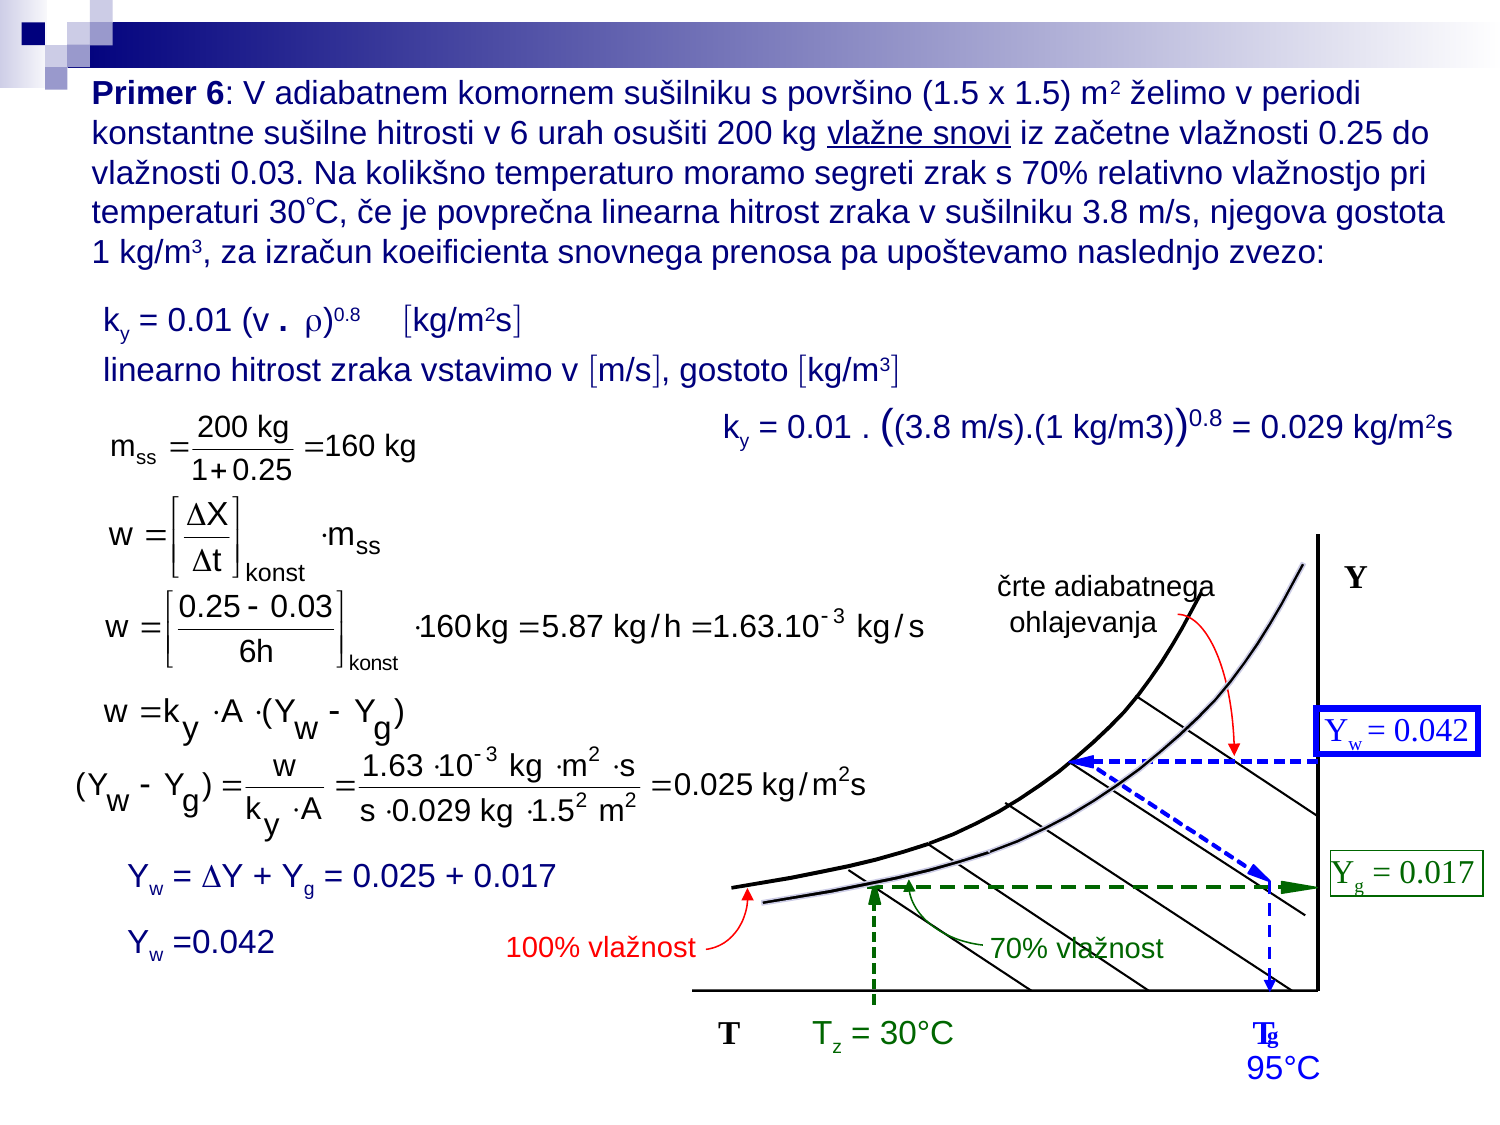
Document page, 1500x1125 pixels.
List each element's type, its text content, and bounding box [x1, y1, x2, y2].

text_box [1316, 534, 1320, 708]
text_box 100% vlažnost [609, 928, 697, 964]
text_box Yg = 0.017 [1330, 850, 1484, 896]
text_box [761, 562, 1306, 911]
text_box [1254, 885, 1268, 889]
text_box [1135, 793, 1144, 801]
text_box [916, 885, 931, 889]
chart [73, 691, 869, 847]
text_box [1136, 617, 1190, 696]
text_box [1109, 885, 1124, 889]
text_box [892, 885, 905, 889]
text_box ky = 0.01 . ((3.8 m/s).(1 kg/m3))0.8 = 0.029 kg/m2s [708, 389, 1468, 459]
text_box ky = 0.01 (v .)0.8 kg/m2s linearno hitrost zraka vstavimo v m/s, gostoto kg/m3 [88, 290, 1152, 396]
text_box [1013, 885, 1027, 889]
text_box [1182, 885, 1197, 889]
text_box črte adiabatnega [997, 566, 1224, 602]
text_box [692, 979, 1029, 992]
text_box Yw = 0.042 [1316, 708, 1478, 755]
text_box [988, 885, 1003, 889]
text_box g [1267, 1021, 1279, 1038]
text_box [1206, 885, 1220, 889]
text_box [1187, 602, 1199, 616]
text_box [1186, 826, 1196, 834]
text_box [964, 885, 979, 889]
text_box [1148, 801, 1157, 809]
text_box [940, 885, 955, 889]
text_box [1037, 885, 1052, 889]
text_box 70% vlažnost [981, 929, 1165, 965]
text_box ohlajevanja [1009, 602, 1158, 638]
text_box [1248, 865, 1270, 881]
text_box [927, 805, 1009, 845]
text_box [731, 842, 929, 890]
text_box Primer 6: V adiabatnem komornem sušilniku s površino (1.5 x 1.5) m2 želimo v periodi konstantne sušilne hitrosti v 6 urah osušiti 200 kg vlažne snovi iz začetne vlažnosti 0.25 do vlažnosti 0.03. Na kolikšno temperaturo moramo segreti zrak s 70% relativno vlažnostjo pri temperaturi 30C, če je povprečna linearna hitrost zraka v sušilniku 3.8 m/s, njegova gostota 1 kg/m3, za izračun koeificienta snovnega prenosa pa upoštevamo naslednjo zvezo: [76, 63, 1482, 279]
text_box T [718, 1011, 741, 1052]
text_box Yw = Y + Yg = 0.025 + 0.017 Yw =0.042 [112, 846, 609, 974]
text_box [1230, 885, 1245, 889]
chart [108, 408, 420, 486]
text_box Tz = 30°C [797, 1003, 987, 1065]
text_box [1158, 885, 1172, 889]
text_box [1097, 768, 1106, 775]
text_box [1237, 860, 1246, 867]
text_box [1212, 843, 1221, 851]
text_box [1160, 810, 1170, 817]
text_box 95°C [1231, 1038, 1500, 1095]
text_box [1133, 885, 1148, 889]
chart [101, 491, 928, 676]
text_box [1009, 697, 1138, 806]
text_box [1278, 755, 1320, 992]
text_box [1199, 835, 1208, 842]
text_box Y [1343, 555, 1369, 596]
text_box [1173, 818, 1183, 826]
text_box [1085, 885, 1100, 889]
text_box [1224, 851, 1234, 859]
text_box [1061, 885, 1076, 889]
text_box T [1252, 1011, 1276, 1038]
